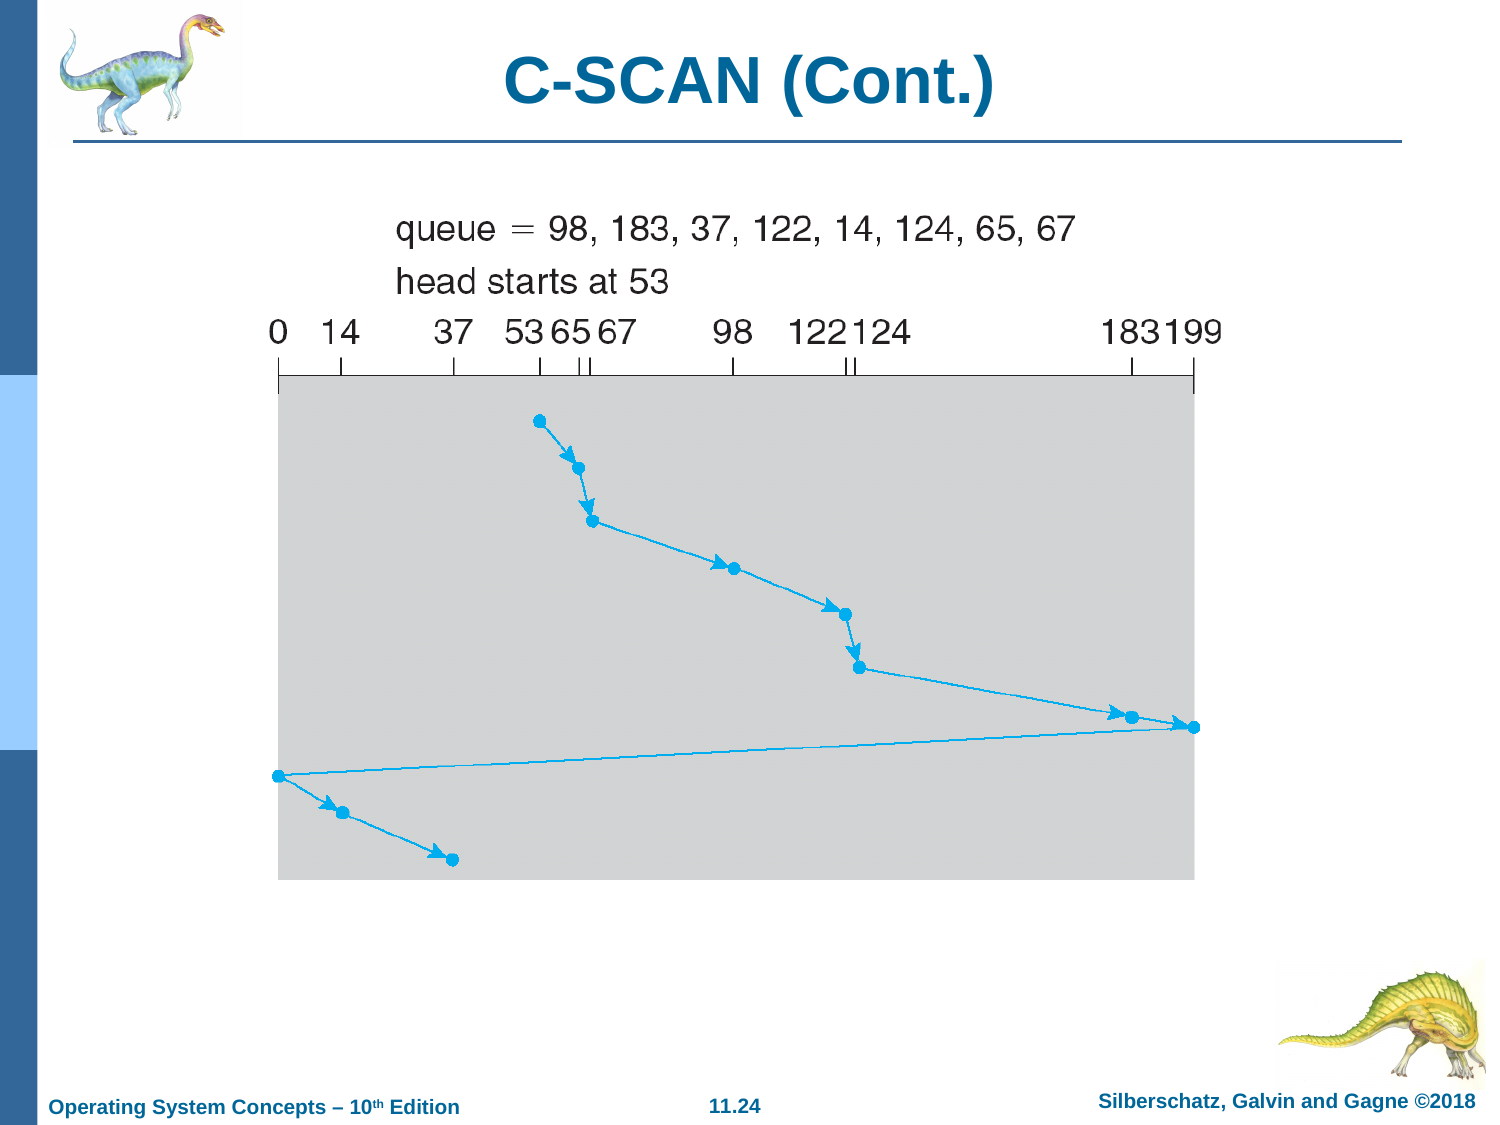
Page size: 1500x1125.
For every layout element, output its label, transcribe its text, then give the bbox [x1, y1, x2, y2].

picture [46, 0, 243, 149]
title C-SCAN (Cont.) [75, 29, 1426, 125]
picture [1275, 959, 1486, 1090]
picture [1415, 1093, 1423, 1098]
picture [268, 207, 1221, 880]
